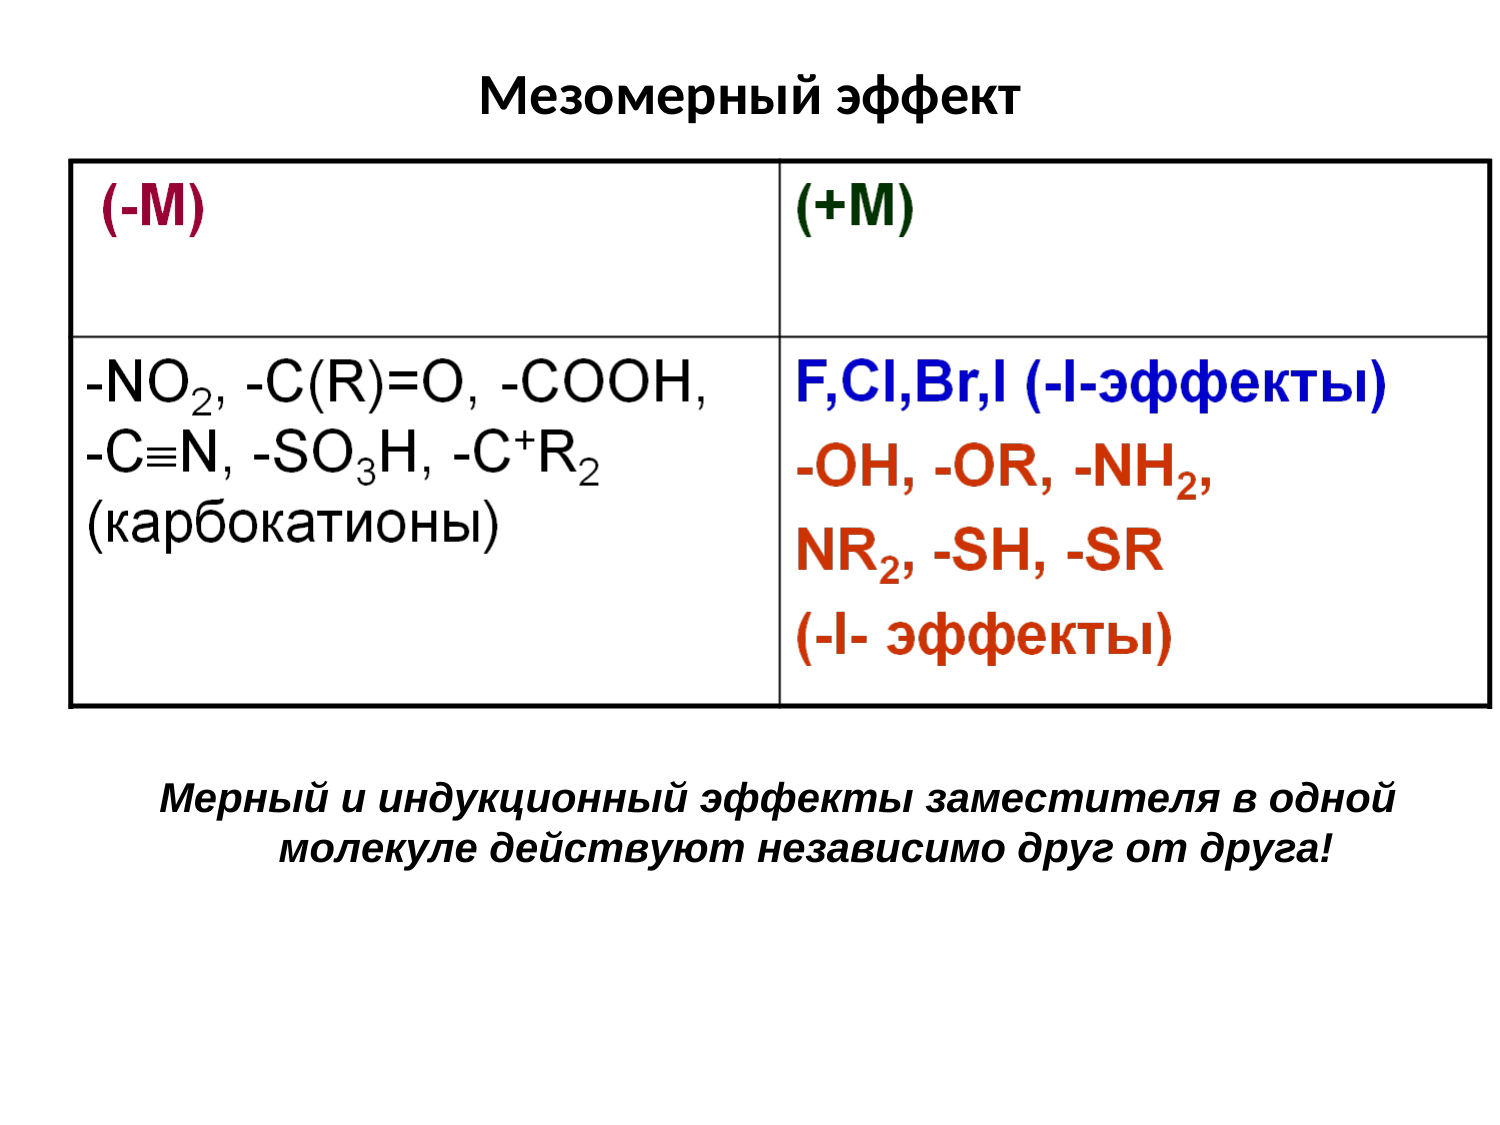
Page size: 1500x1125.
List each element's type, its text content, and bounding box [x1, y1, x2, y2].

picture [49, 149, 1500, 719]
list Мерный и индукционный эффекты заместителя в одной молекуле действуют независимо друг от друга! [75, 763, 1426, 1083]
title Мезомерный эффект [75, 45, 1426, 138]
